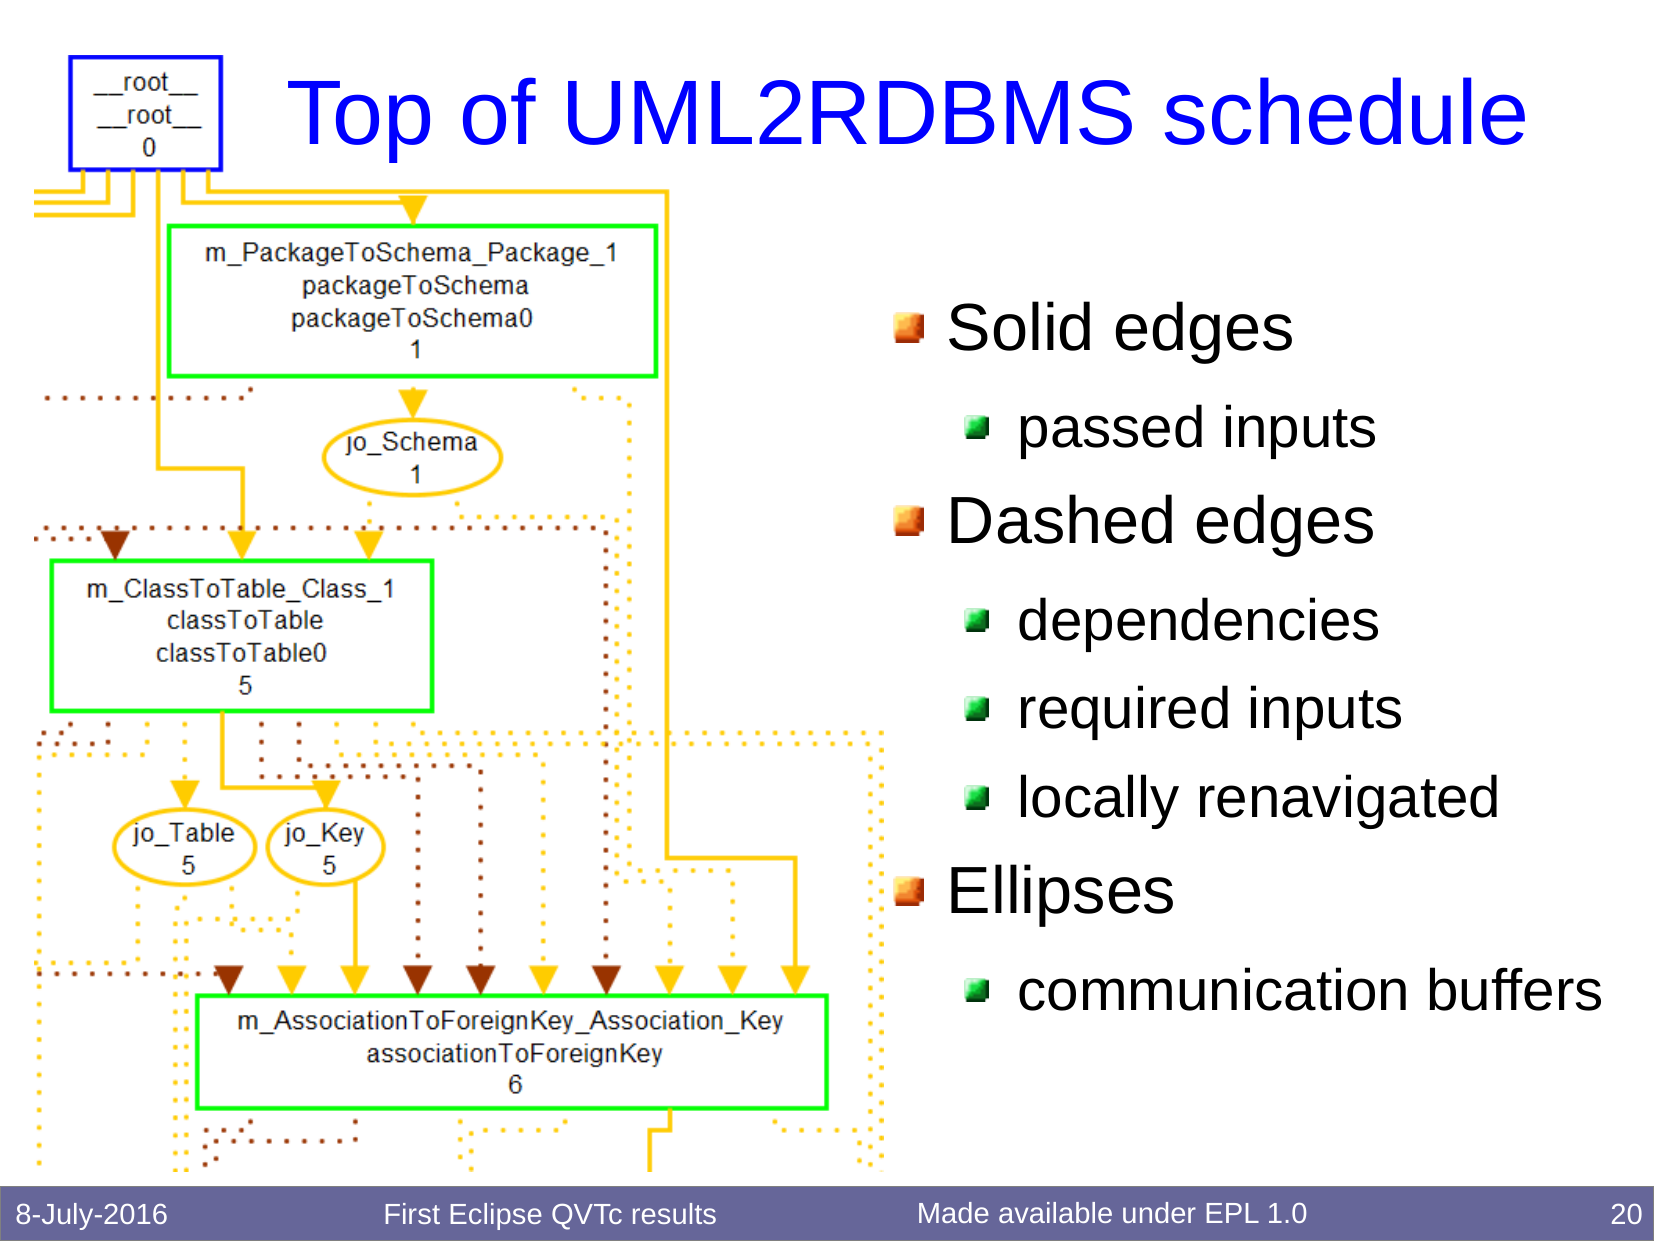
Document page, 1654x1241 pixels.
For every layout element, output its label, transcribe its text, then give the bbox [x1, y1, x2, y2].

picture [34, 55, 884, 1172]
list Solid edges passed inputs Dashed edges dependencies required inputs locally renavigated Ellipses communication buffers [875, 290, 1617, 1109]
title Top of UML2RDBMS schedule [164, 9, 1653, 217]
